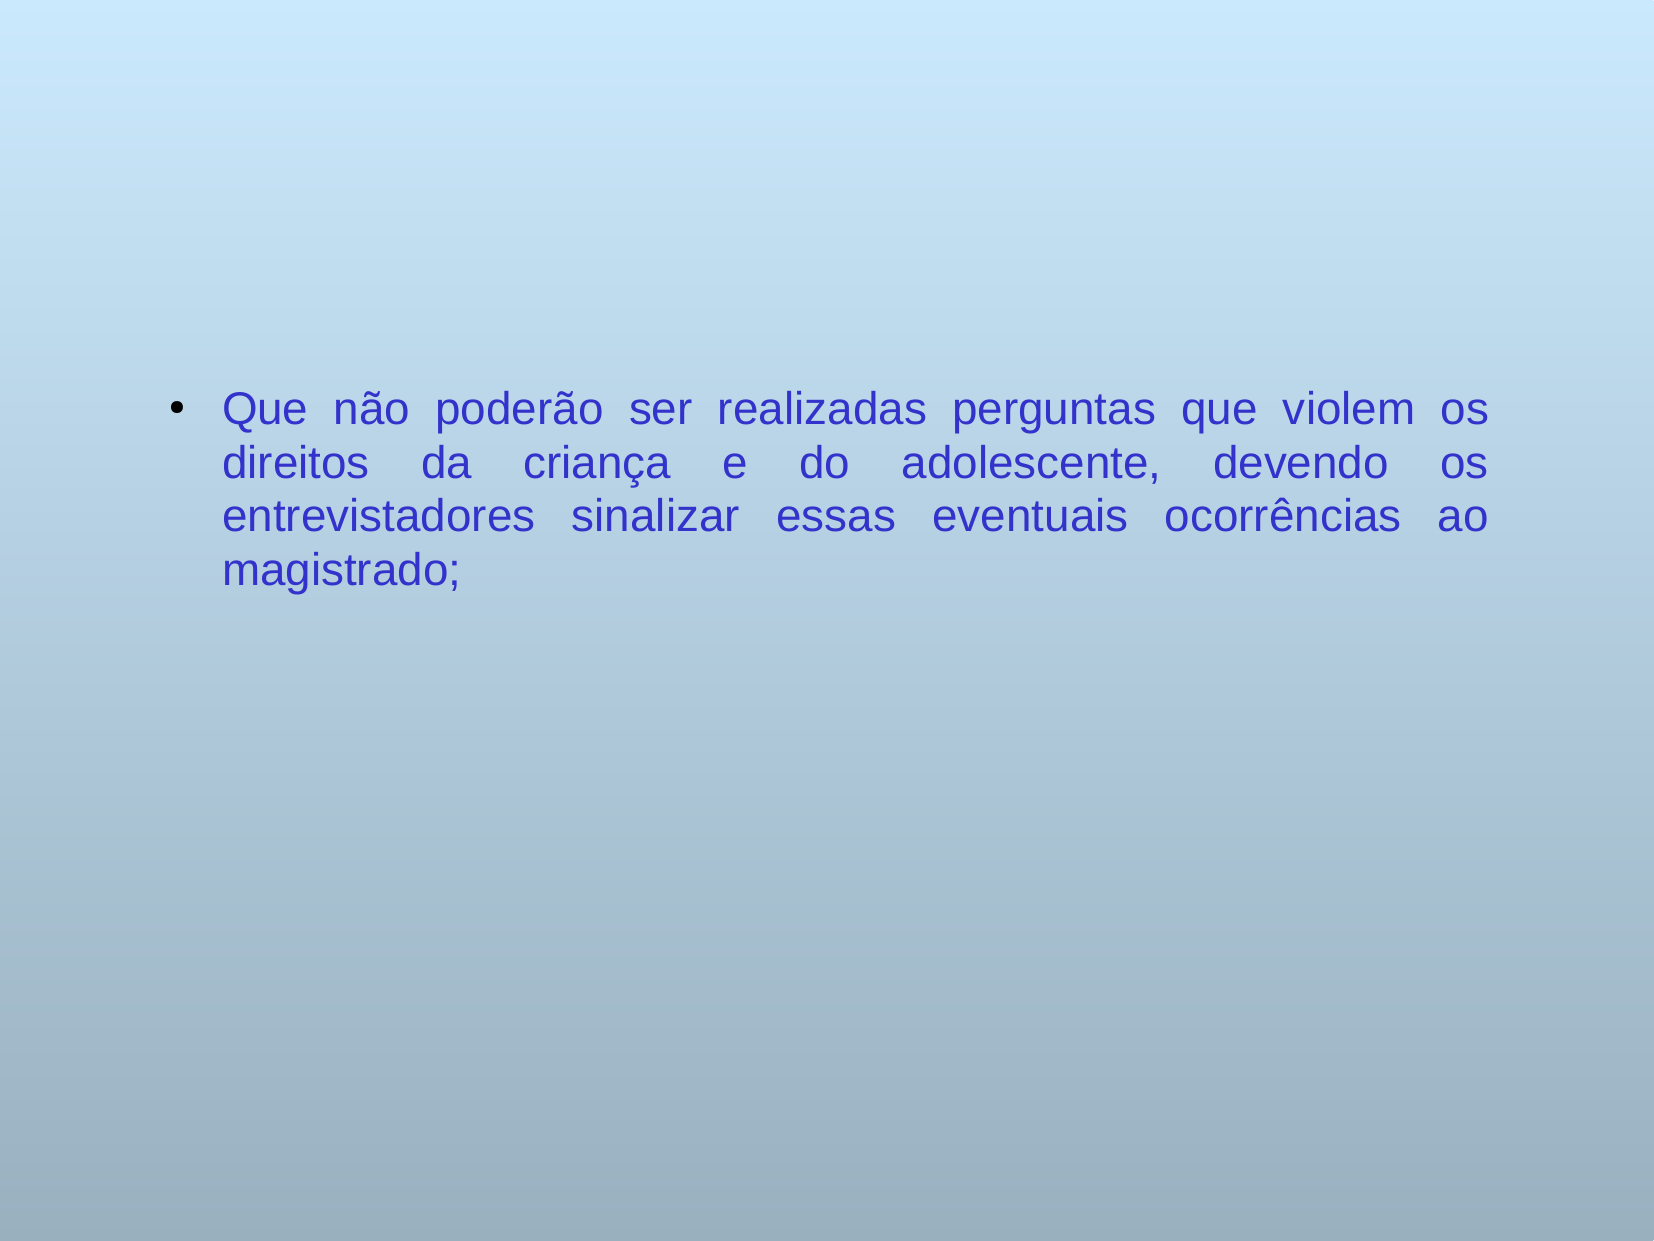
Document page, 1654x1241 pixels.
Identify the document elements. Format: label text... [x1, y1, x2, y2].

list Que não poderão ser realizadas perguntas que violem os direitos da criança e do adolescente, devendo os entrevistadores sinalizar essas eventuais ocorrências ao magistrado; [136, 372, 1505, 1117]
